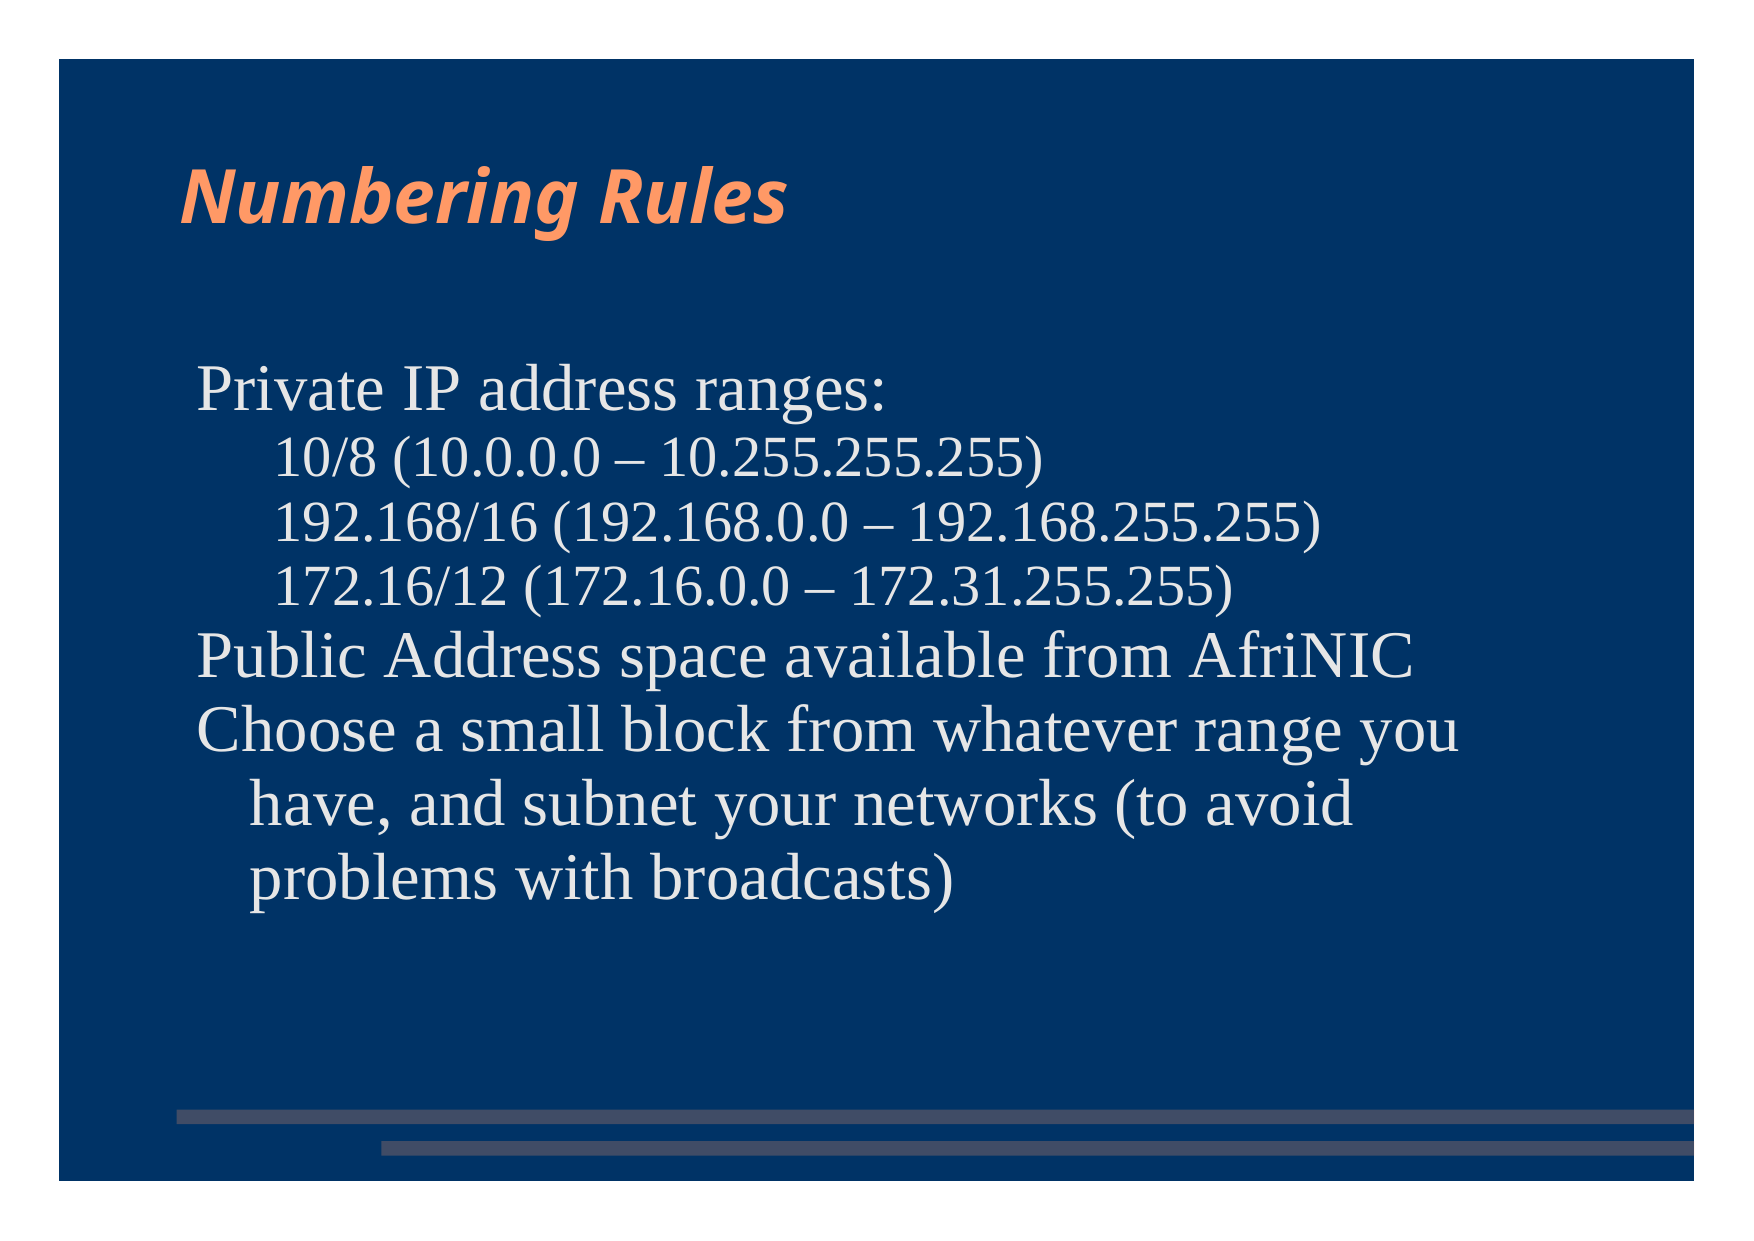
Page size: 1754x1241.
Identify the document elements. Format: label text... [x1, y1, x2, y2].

list Private IP address ranges: 10/8 (10.0.0.0 – 10.255.255.255) 192.168/16 (192.168.0.0 – 192.168.255.255) 172.16/12 (172.16.0.0 – 172.31.255.255) Public Address space available from AfriNIC Choose a small block from whatever range you have, and subnet your networks (to avoid problems with broadcasts) [179, 350, 1603, 1084]
title Numbering Rules [179, 100, 1576, 289]
